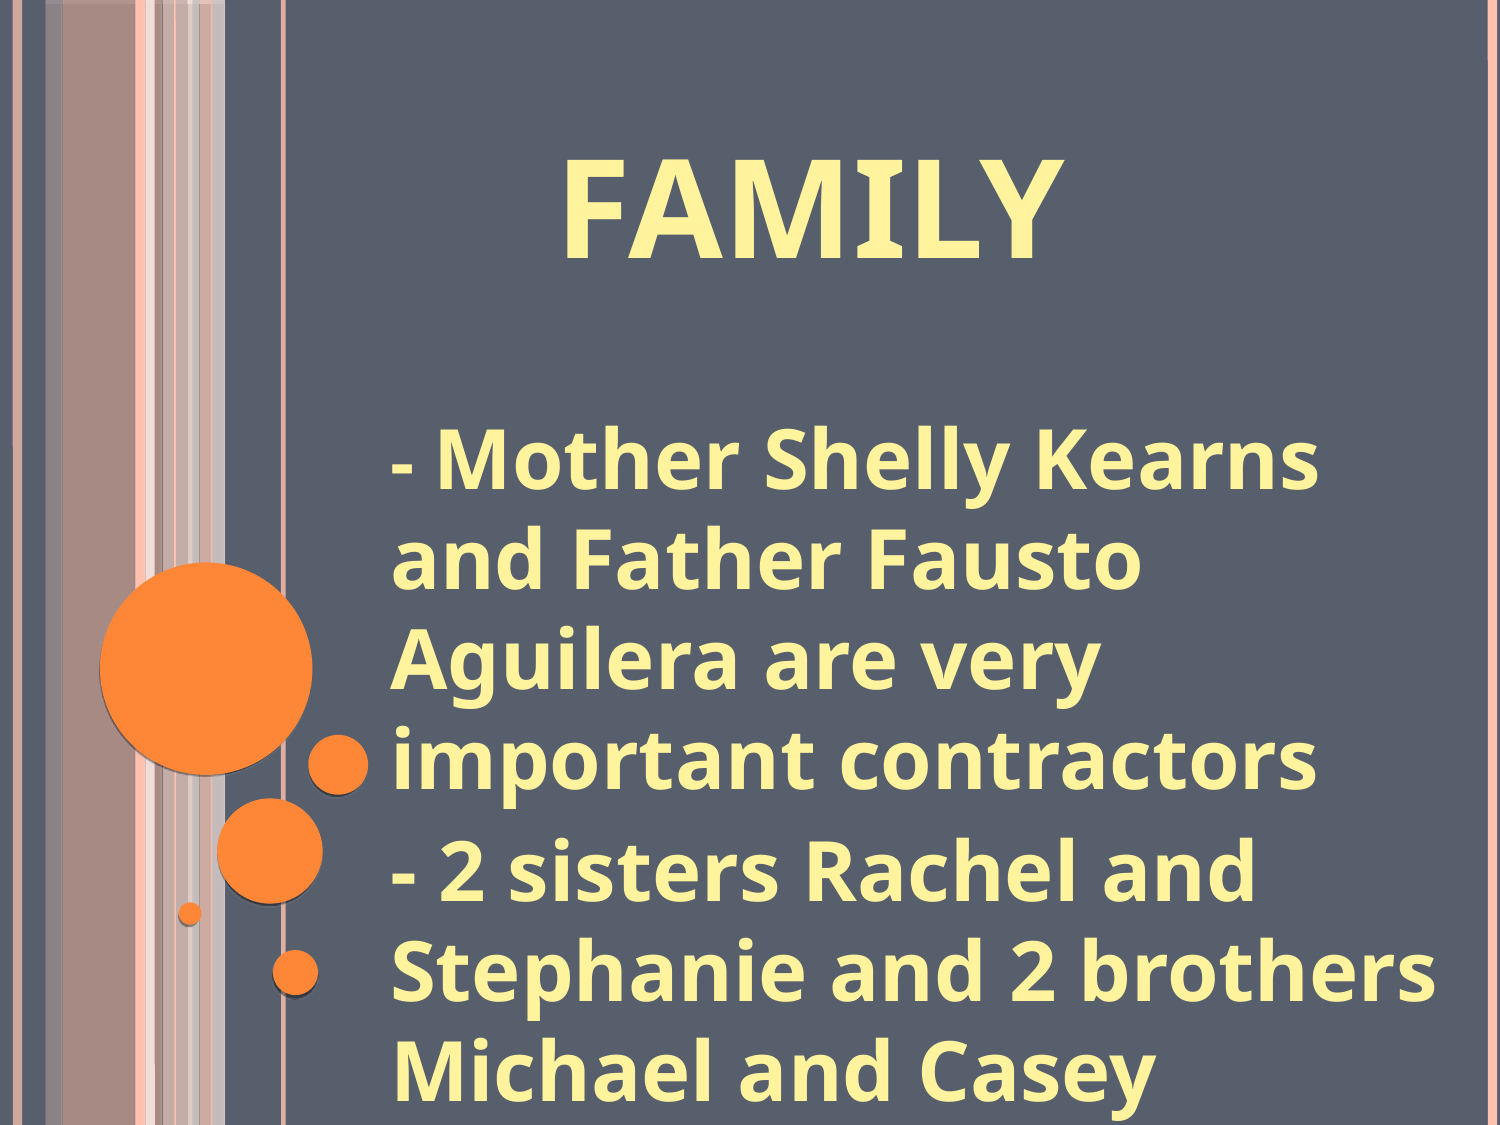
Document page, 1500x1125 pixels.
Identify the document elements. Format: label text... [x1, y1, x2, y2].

list - Mother Shelly Kearns and Father Fausto Aguilera are very important contractors - 2 sisters Rachel and Stephanie and 2 brothers Michael and Casey - 2 beautiful dogs - Chewy and Stinky [375, 398, 1500, 1125]
title FAMILY [304, 70, 1318, 293]
